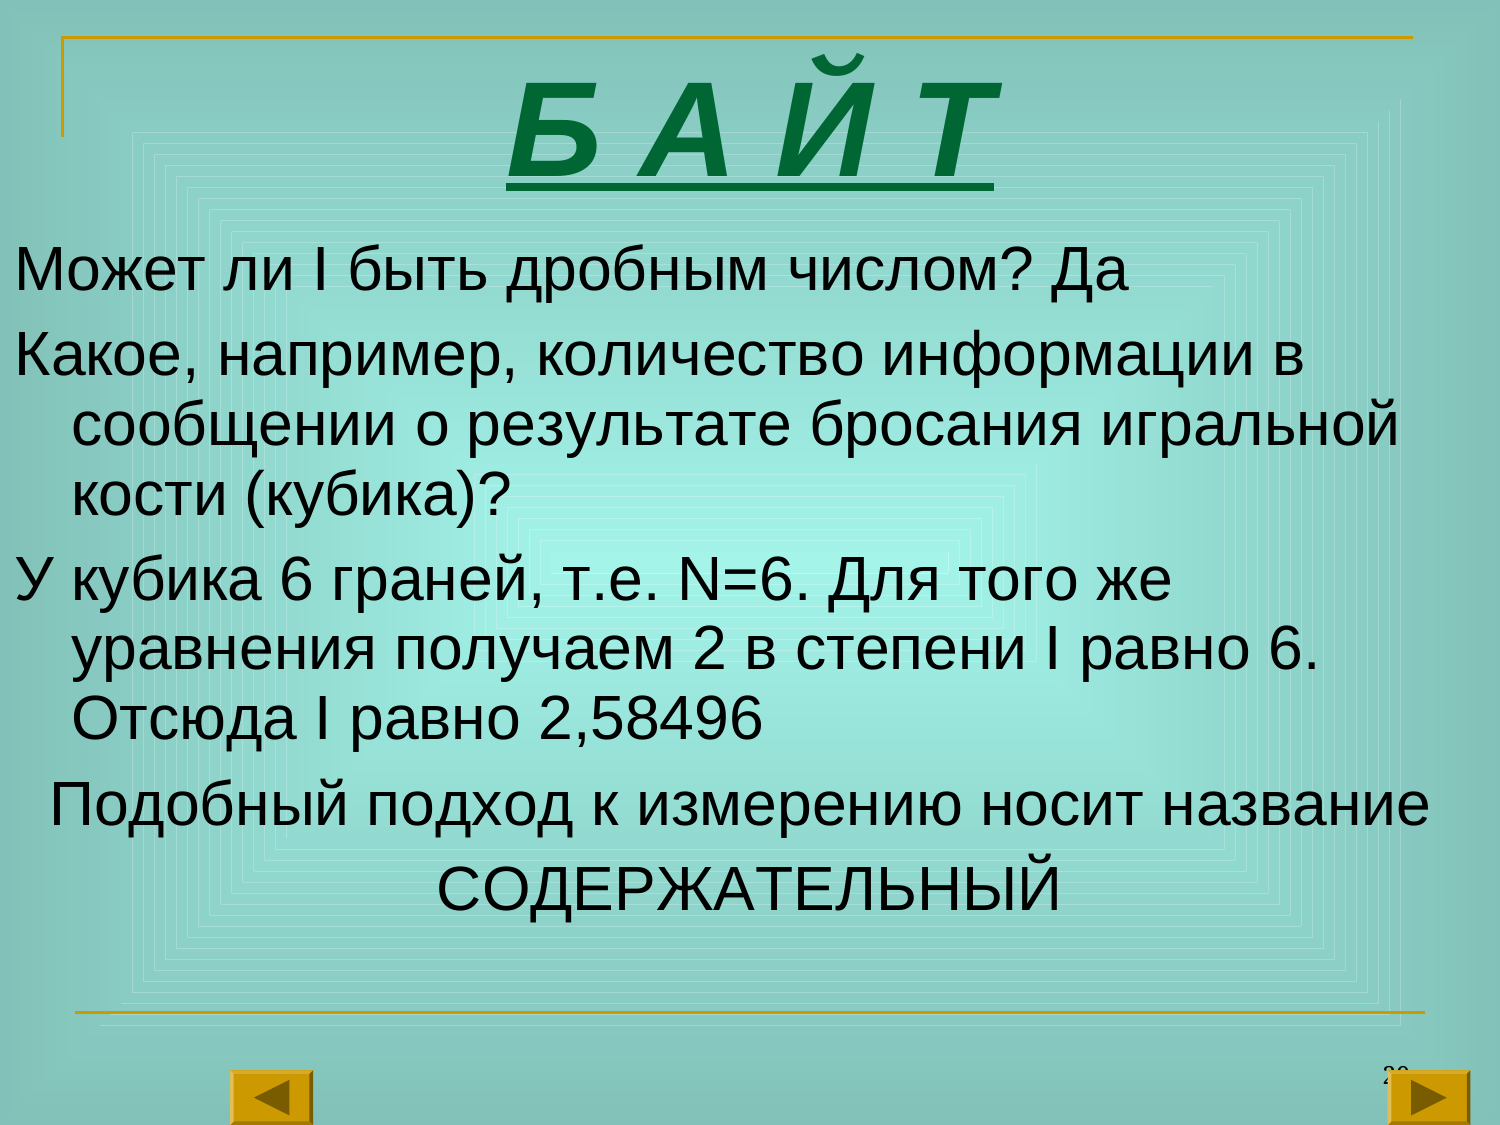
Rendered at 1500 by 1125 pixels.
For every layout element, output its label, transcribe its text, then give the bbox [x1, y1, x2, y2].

text_box [232, 1070, 314, 1125]
text_box [1389, 1070, 1471, 1125]
title Б А Й Т [75, 45, 1426, 225]
list Может ли I быть дробным числом? Да Какое, например, количество информации в сообщении о результате бросания игральной кости (кубика)? У кубика 6 граней, т.е. N=6. Для того же уравнения получаем 2 в степени I равно 6. Отсюда I равно 2,58496 Подобный подход к измерению носит название СОДЕРЖАТЕЛЬНЫЙ [0, 225, 1500, 1065]
